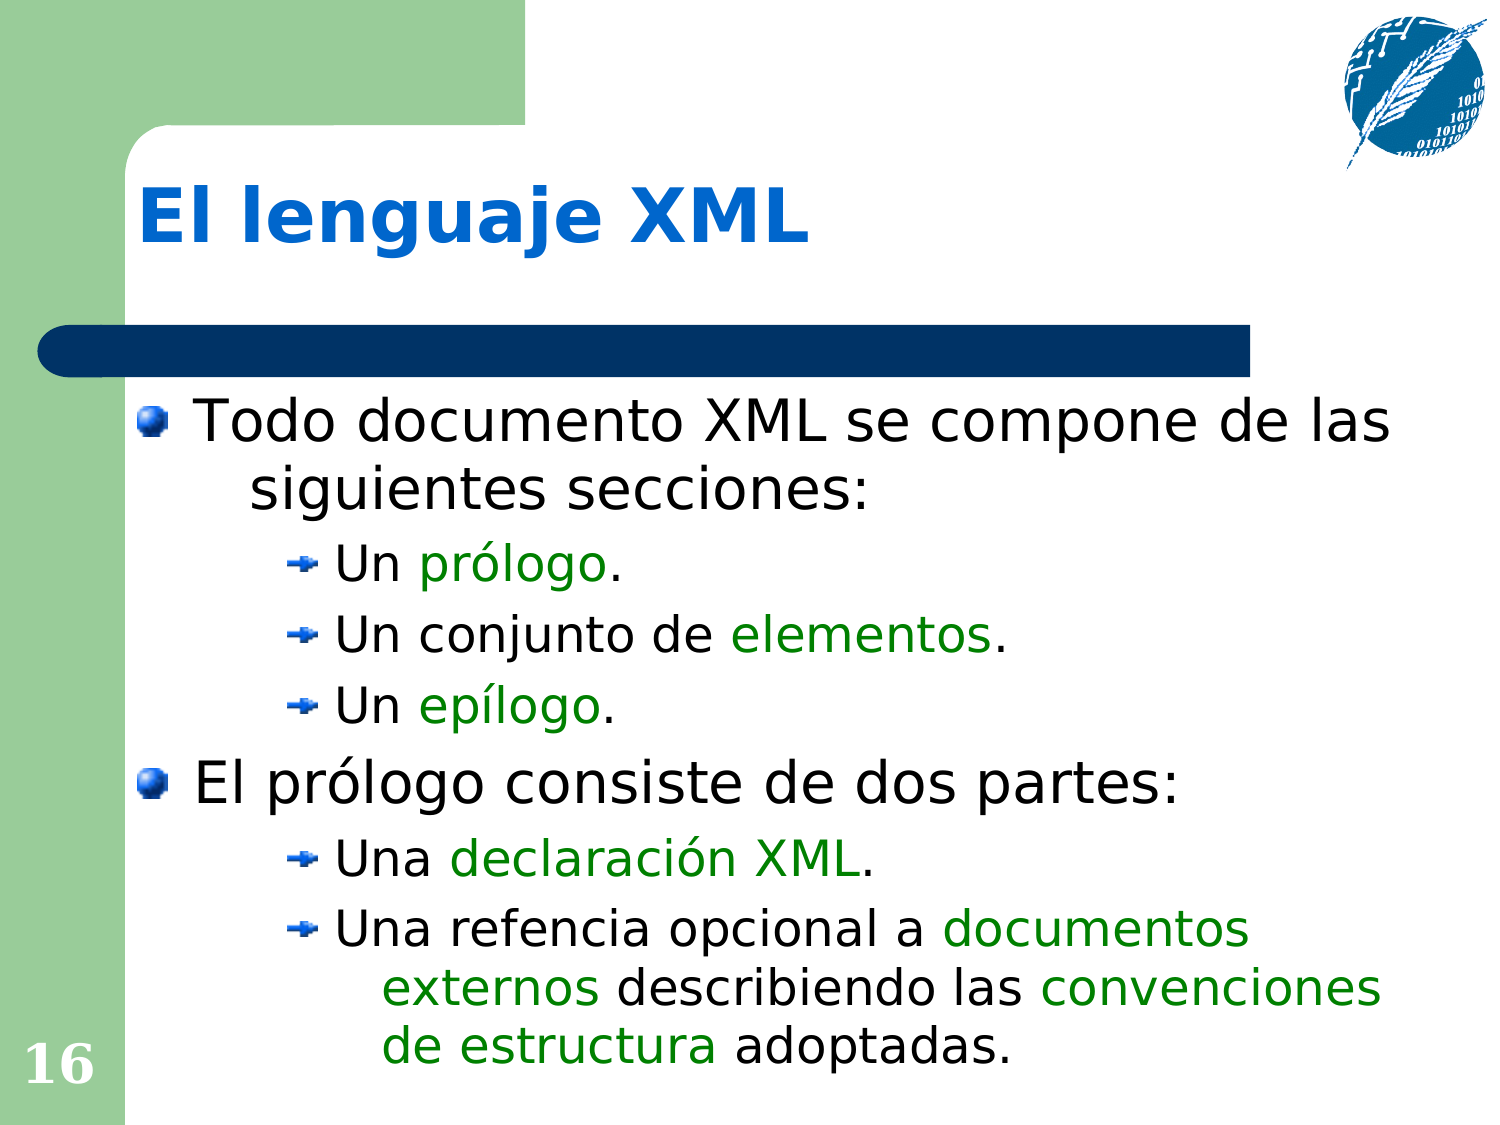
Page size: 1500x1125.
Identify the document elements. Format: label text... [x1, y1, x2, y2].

picture [1436, 127, 1450, 136]
list Todo documento XML se compone de las siguientes secciones: Un prólogo. Un conjunto de elementos. Un epílogo. El prólogo consiste de dos partes: Una declaración XML. Una refencia opcional a documentos externos describiendo las convenciones de estructura adoptadas. [137, 387, 1400, 1076]
picture [1416, 140, 1425, 149]
picture [1433, 139, 1440, 147]
picture [1341, 15, 1487, 172]
picture [1427, 138, 1431, 148]
title El lenguaje XML [136, 136, 1414, 301]
